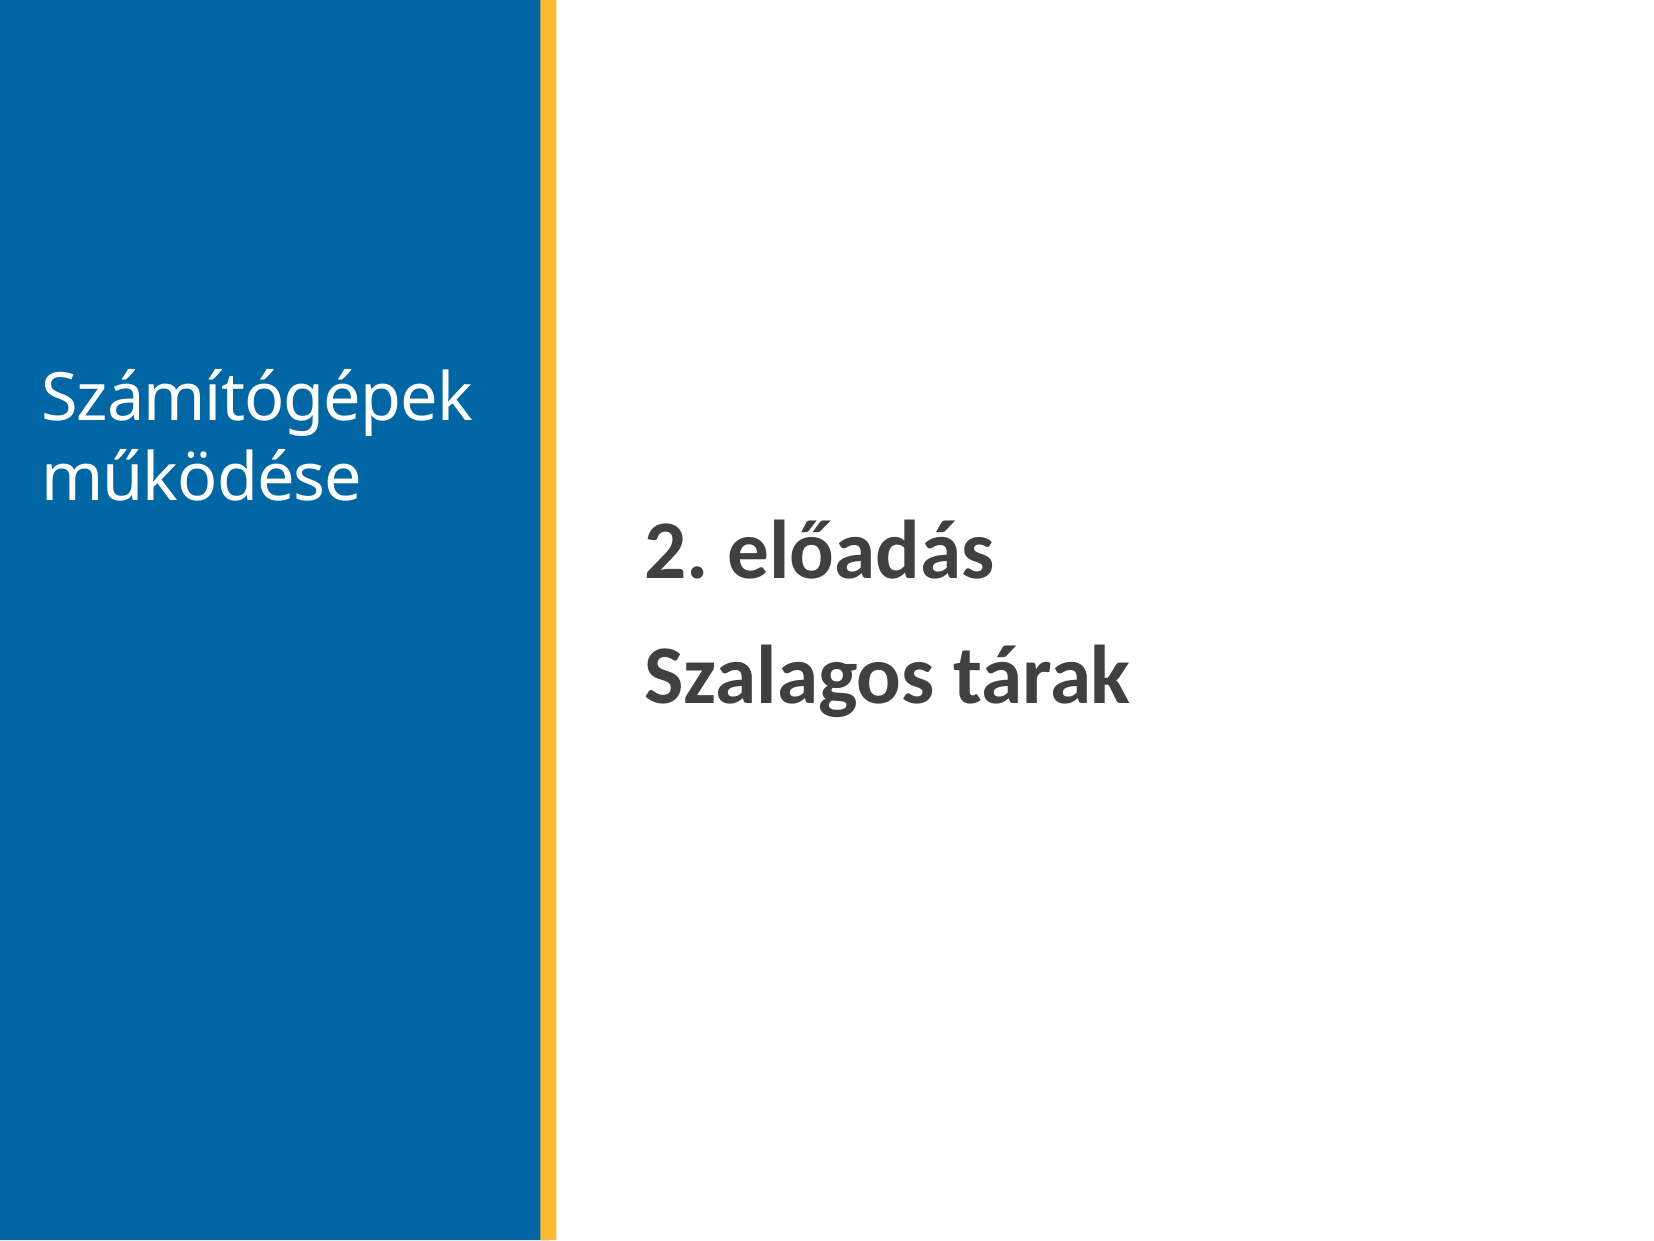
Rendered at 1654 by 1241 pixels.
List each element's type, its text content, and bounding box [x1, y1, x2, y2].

list 2. előadás Szalagos tárak [625, 132, 1532, 1084]
title Számítógépek működése [25, 107, 497, 521]
